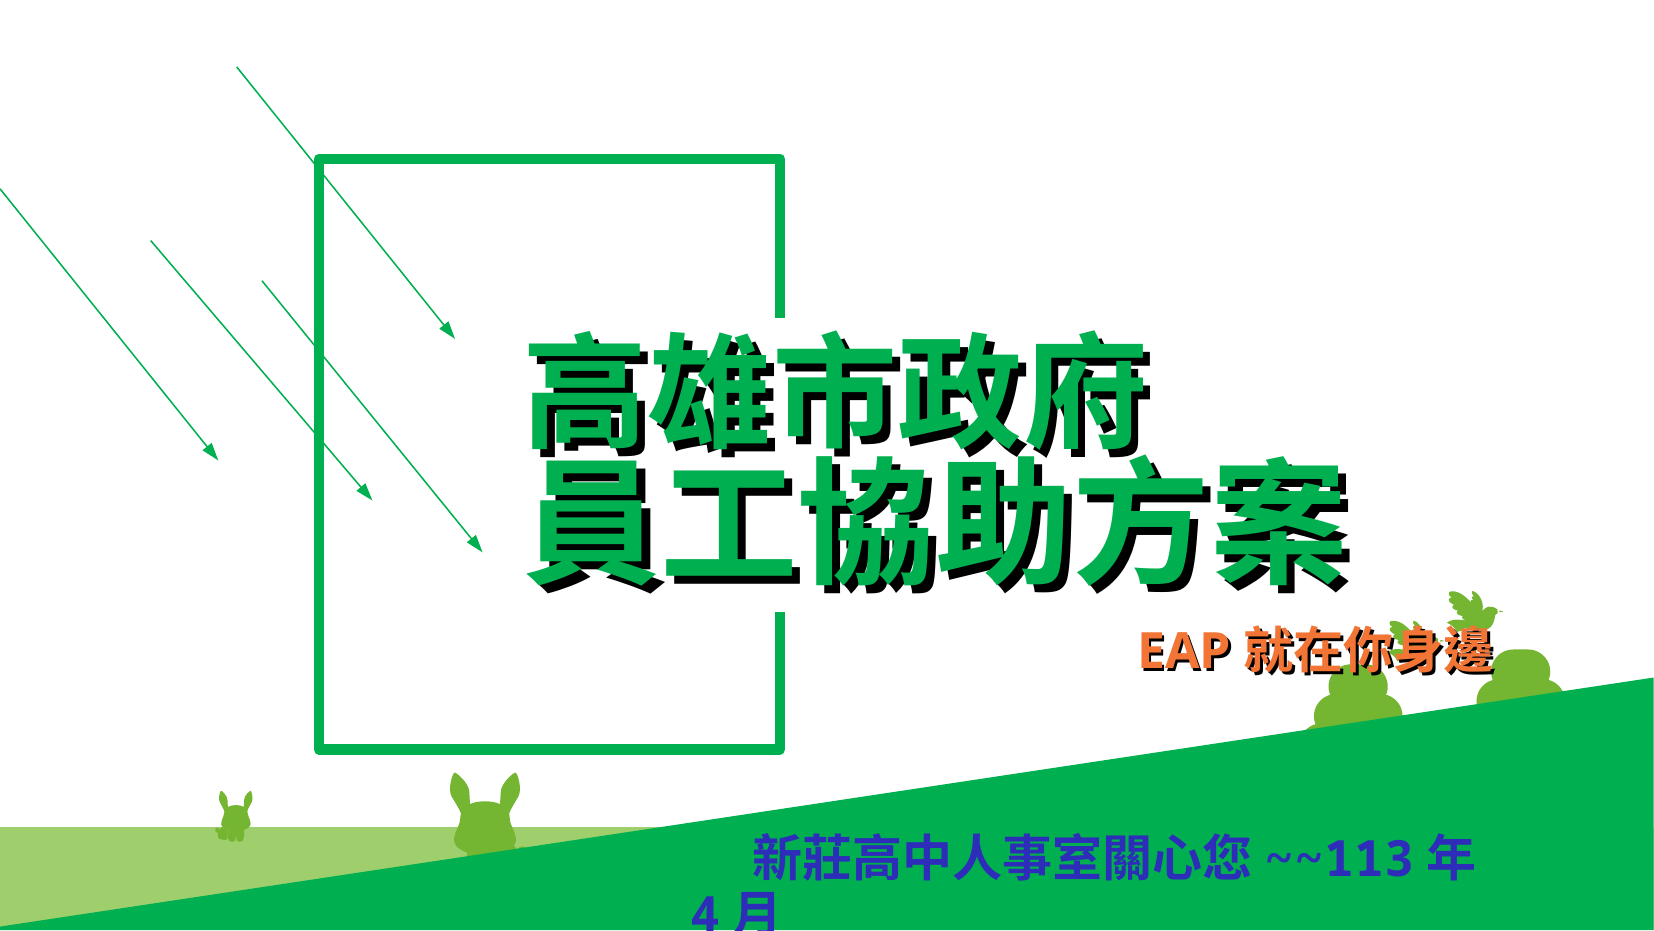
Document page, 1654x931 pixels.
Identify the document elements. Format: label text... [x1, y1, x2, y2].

text_box 高雄市政府 員工協助方案 [507, 318, 1389, 612]
text_box EAP就在你身邊 [1122, 611, 1529, 688]
text_box 新莊高中人事室關心您~~113年4月 [0, 677, 1654, 931]
